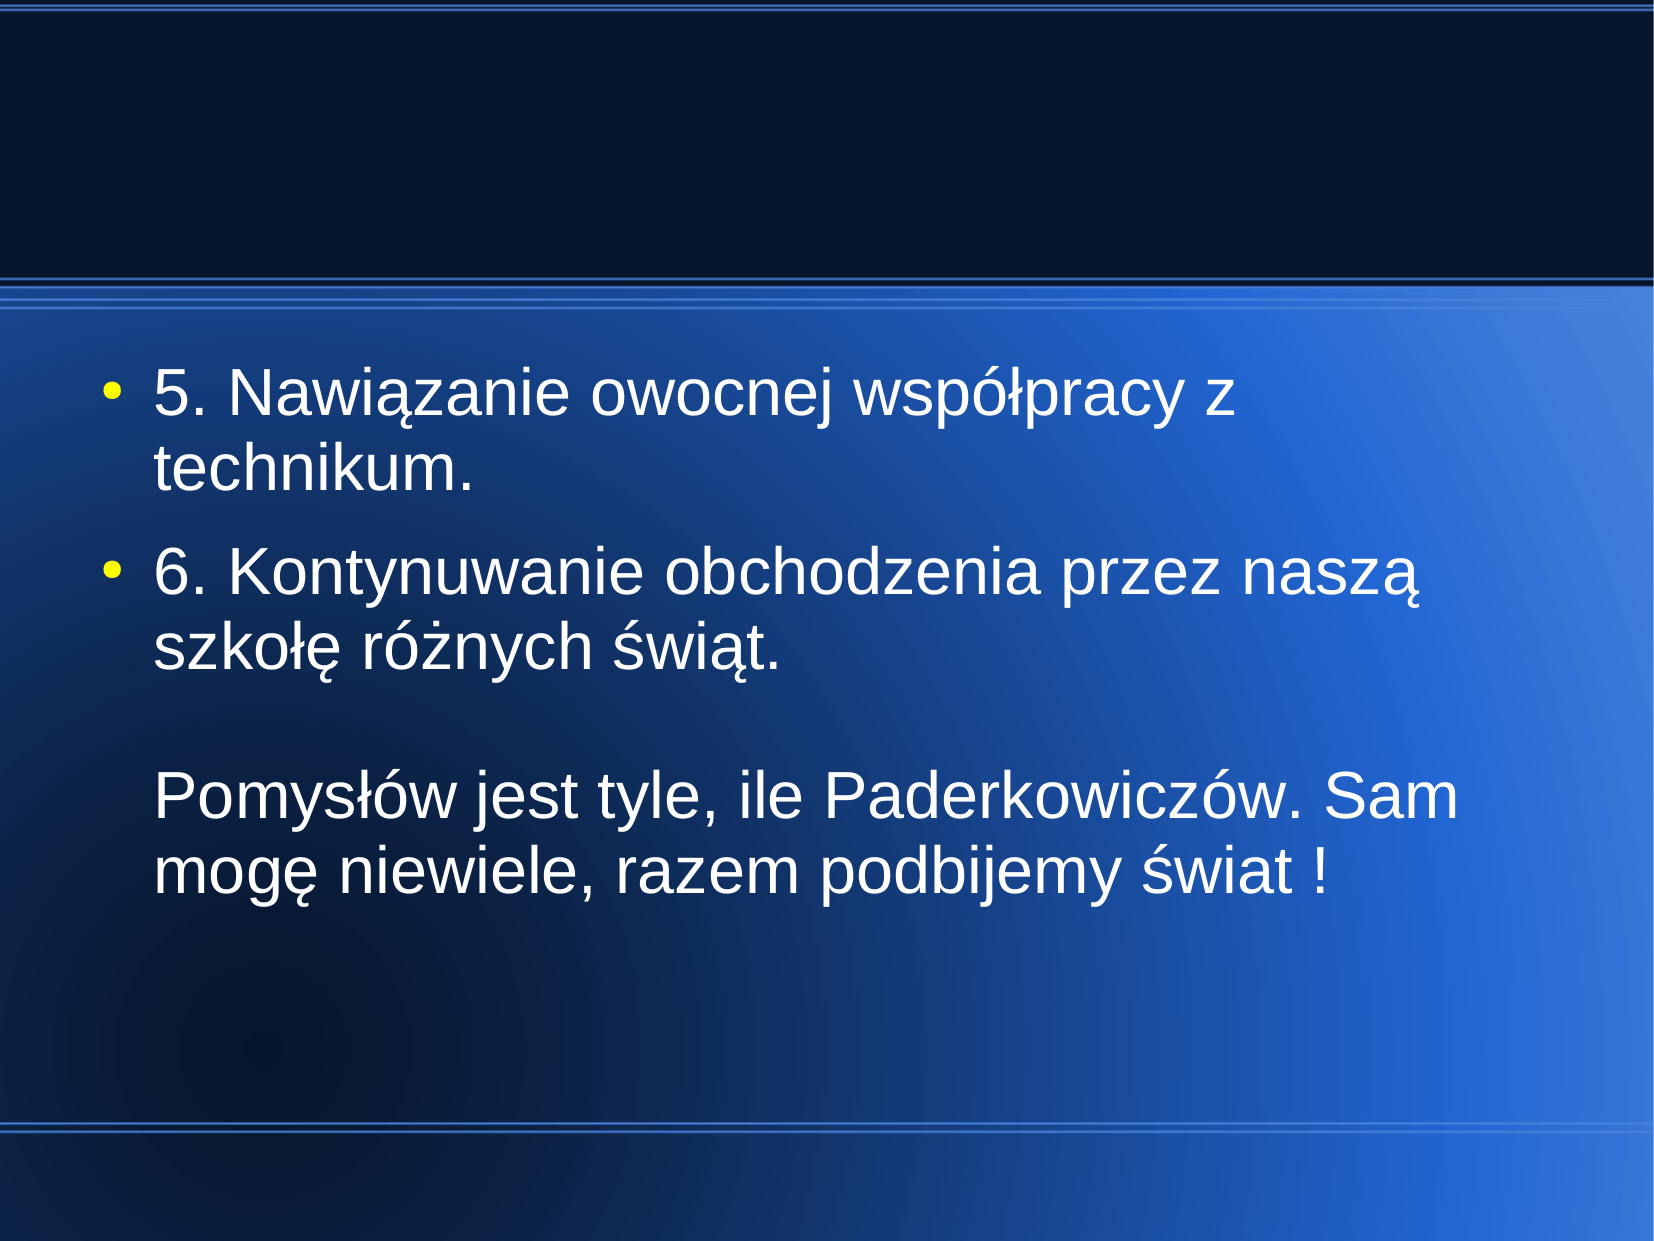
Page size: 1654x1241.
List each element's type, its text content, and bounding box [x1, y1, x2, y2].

list 5. Nawiązanie owocnej współpracy z technikum. 6. Kontynuwanie obchodzenia przez naszą szkołę różnych świąt. Pomysłów jest tyle, ile Paderkowiczów. Sam mogę niewiele, razem podbijemy świat ! [82, 355, 1571, 1058]
picture [0, 0, 1654, 1241]
